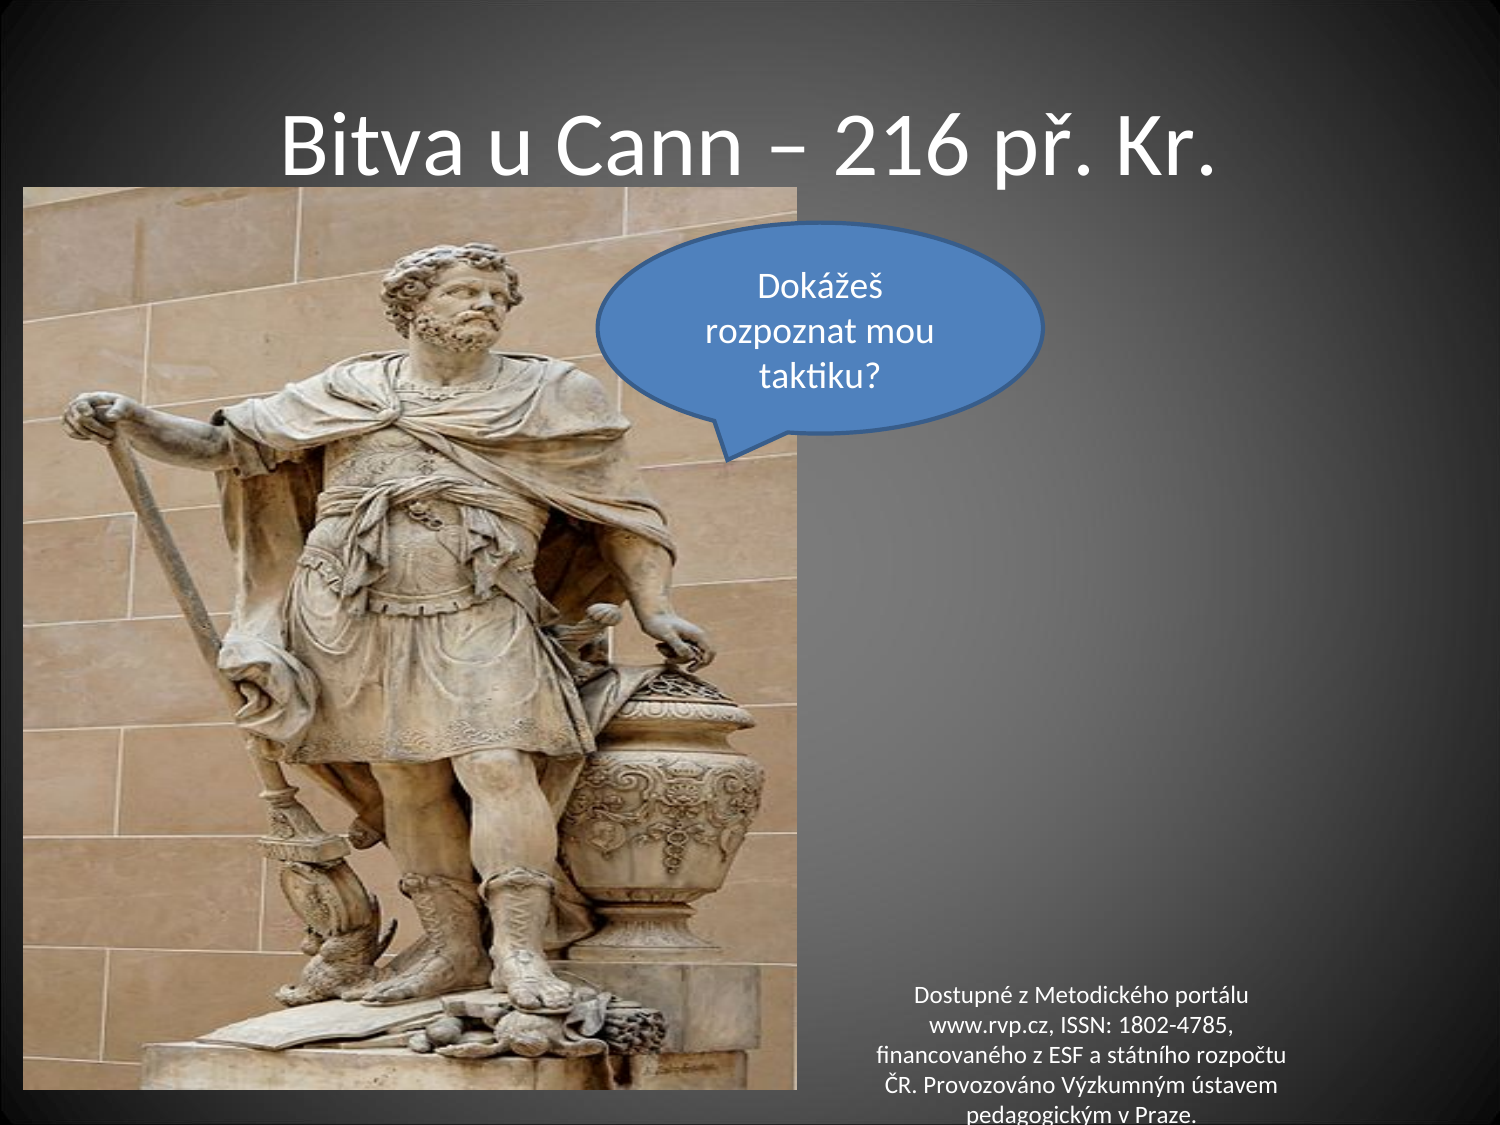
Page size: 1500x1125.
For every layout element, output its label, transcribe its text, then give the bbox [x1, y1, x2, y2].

list [1178, 993, 1184, 1001]
title Bitva u Cann – 216 př. Kr. [75, 45, 1426, 233]
picture [970, 1113, 976, 1121]
text_box Dostupné z Metodického portálu www.rvp.cz, ISSN: 1802-4785, financovaného z ESF a státního rozpočtu ČR. Provozováno Výzkumným ústavem pedagogickým v Praze. [844, 1023, 1320, 1084]
picture [0, 0, 1500, 1125]
list [978, 993, 984, 1001]
text_box Dokážeš rozpoznat mou taktiku? [597, 222, 1043, 460]
list [797, 262, 1426, 1006]
